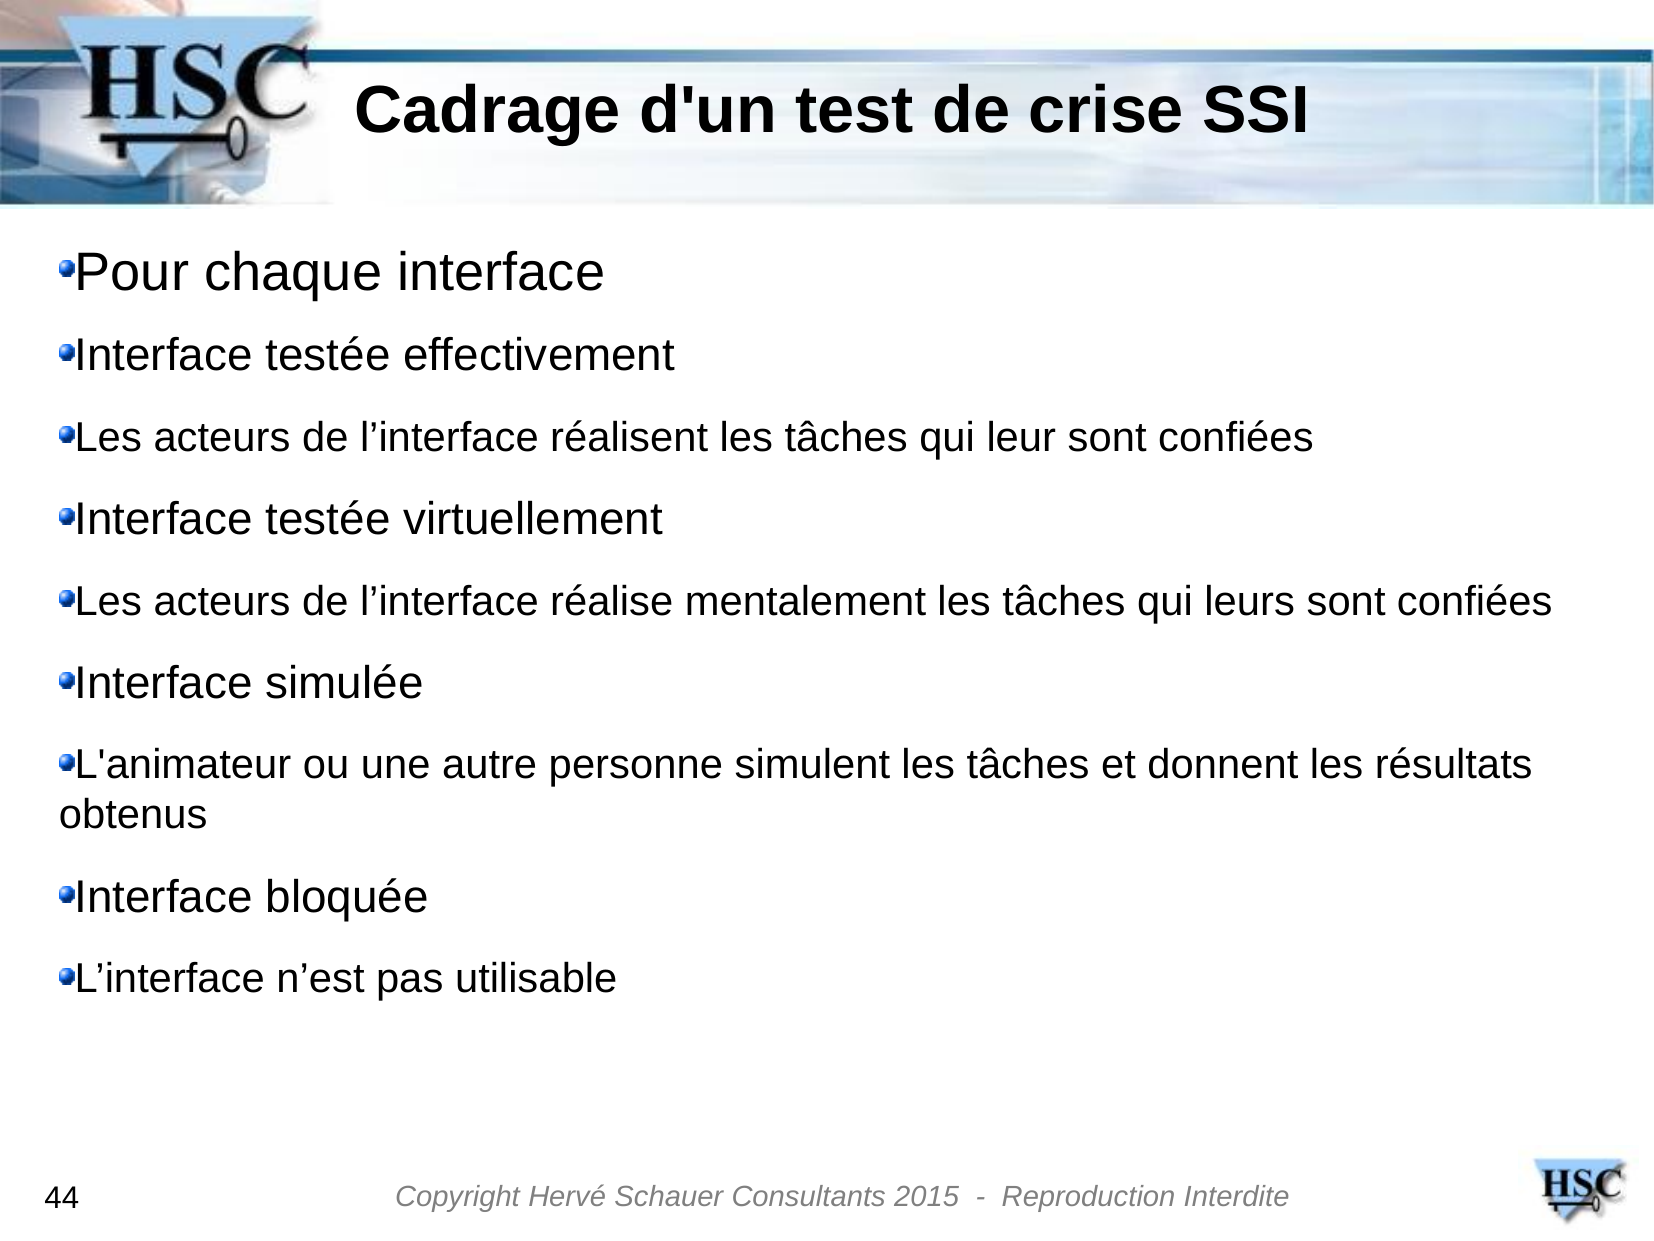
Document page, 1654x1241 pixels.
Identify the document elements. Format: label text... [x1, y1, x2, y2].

list Pour chaque interface Interface testée effectivement Les acteurs de l’interface réalisent les tâches qui leur sont confiées Interface testée virtuellement Les acteurs de l’interface réalise mentalement les tâches qui leurs sont confiées Interface simulée L'animateur ou une autre personne simulent les tâches et donnent les résultats obtenus Interface bloquée L’interface n’est pas utilisable [59, 236, 1625, 1152]
title Cadrage d'un test de crise SSI [354, 2, 1654, 210]
